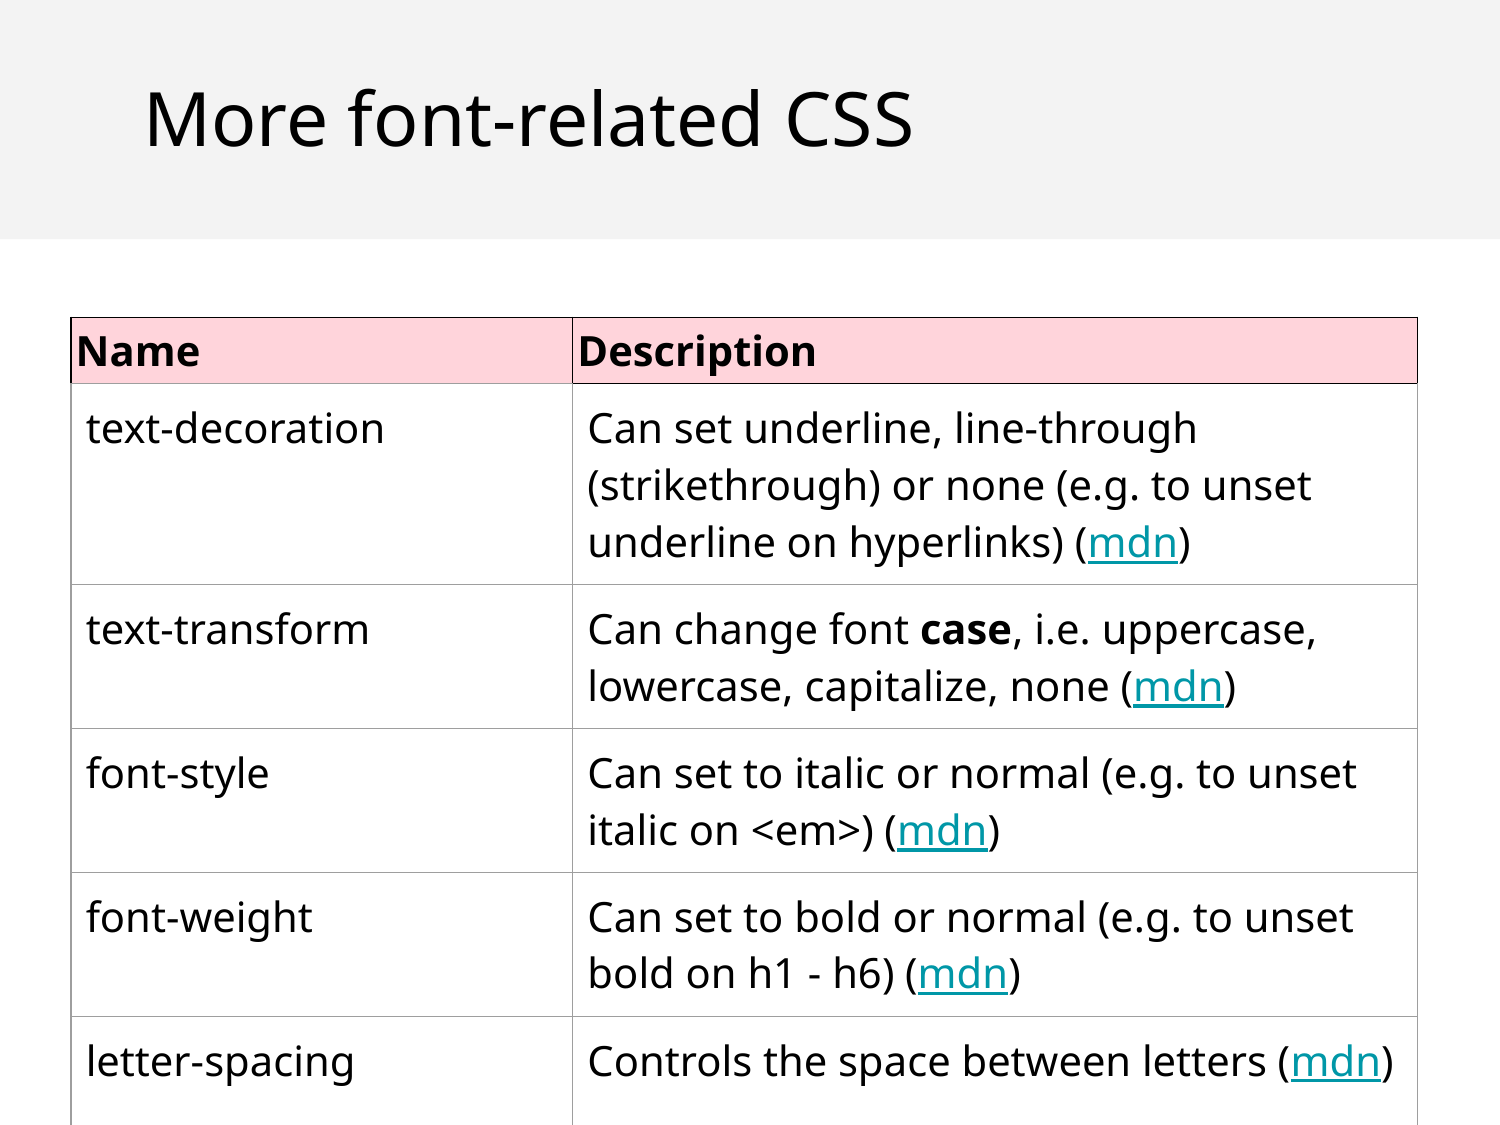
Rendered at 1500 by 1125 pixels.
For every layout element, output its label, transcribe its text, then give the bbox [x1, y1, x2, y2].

table_header Name [72, 318, 572, 383]
table_cell font-style [72, 729, 572, 872]
table_cell letter-spacing [72, 1017, 572, 1125]
table_cell Controls the space between letters (mdn) [573, 1017, 1417, 1125]
table_cell font-weight [72, 873, 572, 1016]
table_cell Can set underline, line-through (strikethrough) or none (e.g. to unset underline on hyperlinks) (mdn) [573, 384, 1417, 584]
title More font-related CSS [128, 56, 1372, 183]
table_cell Can set to italic or normal (e.g. to unset italic on <em>) (mdn) [573, 729, 1417, 872]
table_cell Can change font case, i.e. uppercase, lowercase, capitalize, none (mdn) [573, 585, 1417, 728]
table_cell text-transform [72, 585, 572, 728]
table_header Description [573, 318, 1417, 383]
table_cell Can set to bold or normal (e.g. to unset bold on h1 - h6) (mdn) [573, 873, 1417, 1016]
table_cell text-decoration [72, 384, 572, 584]
